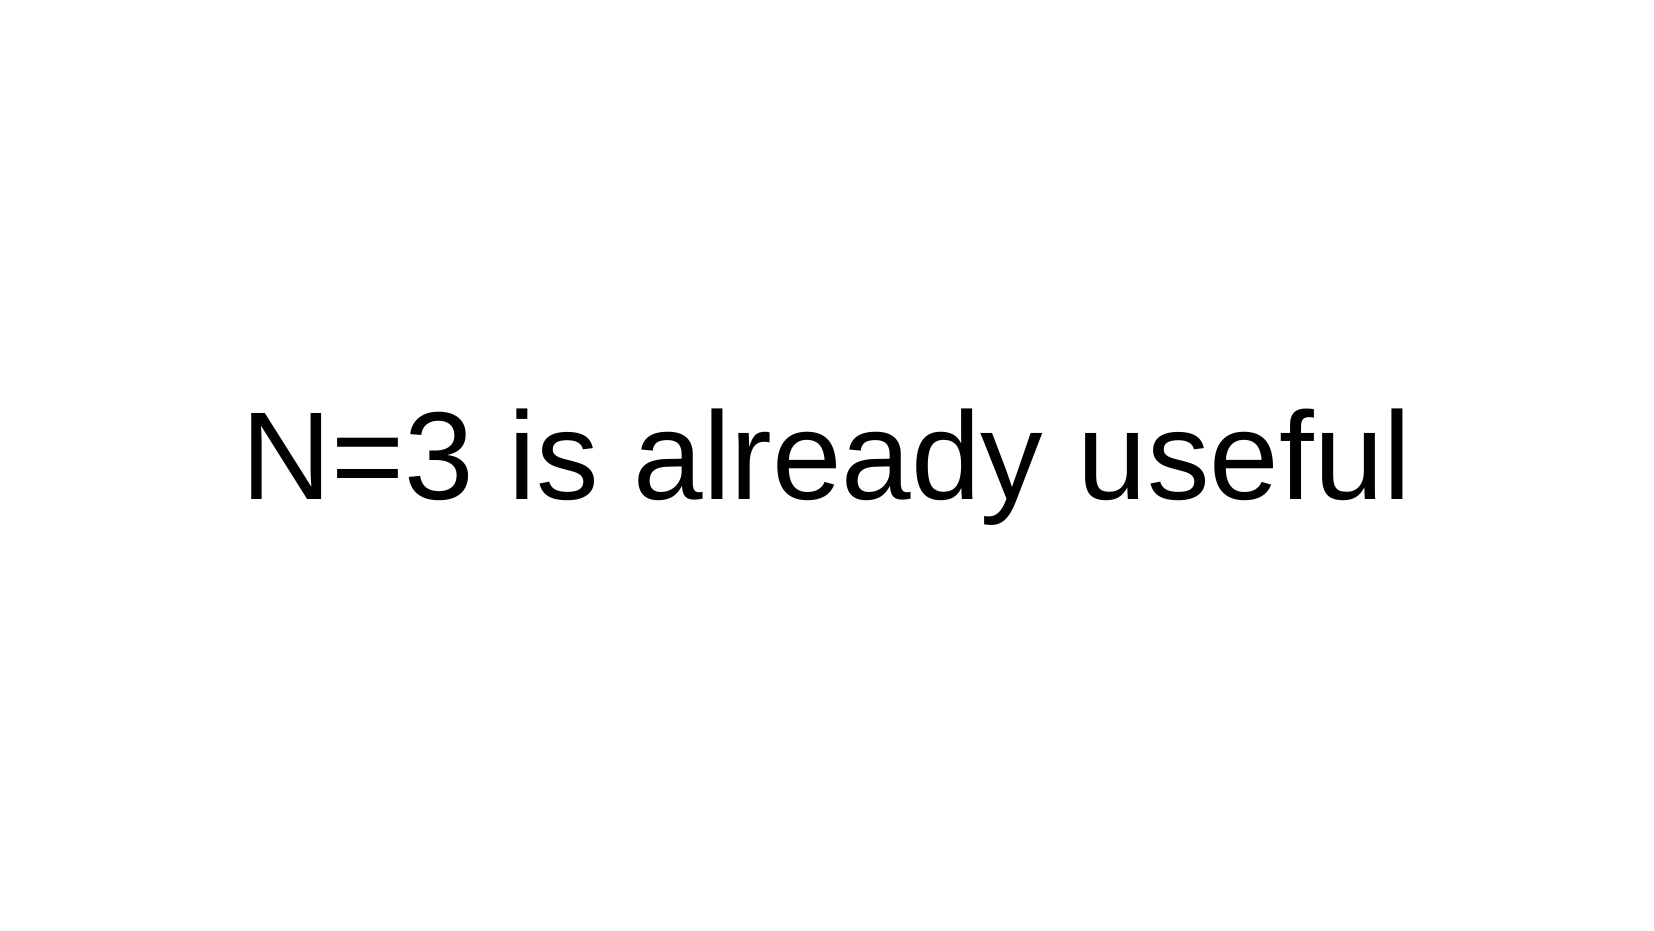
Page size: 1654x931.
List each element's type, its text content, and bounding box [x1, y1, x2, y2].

title N=3 is already useful [82, 12, 1571, 901]
